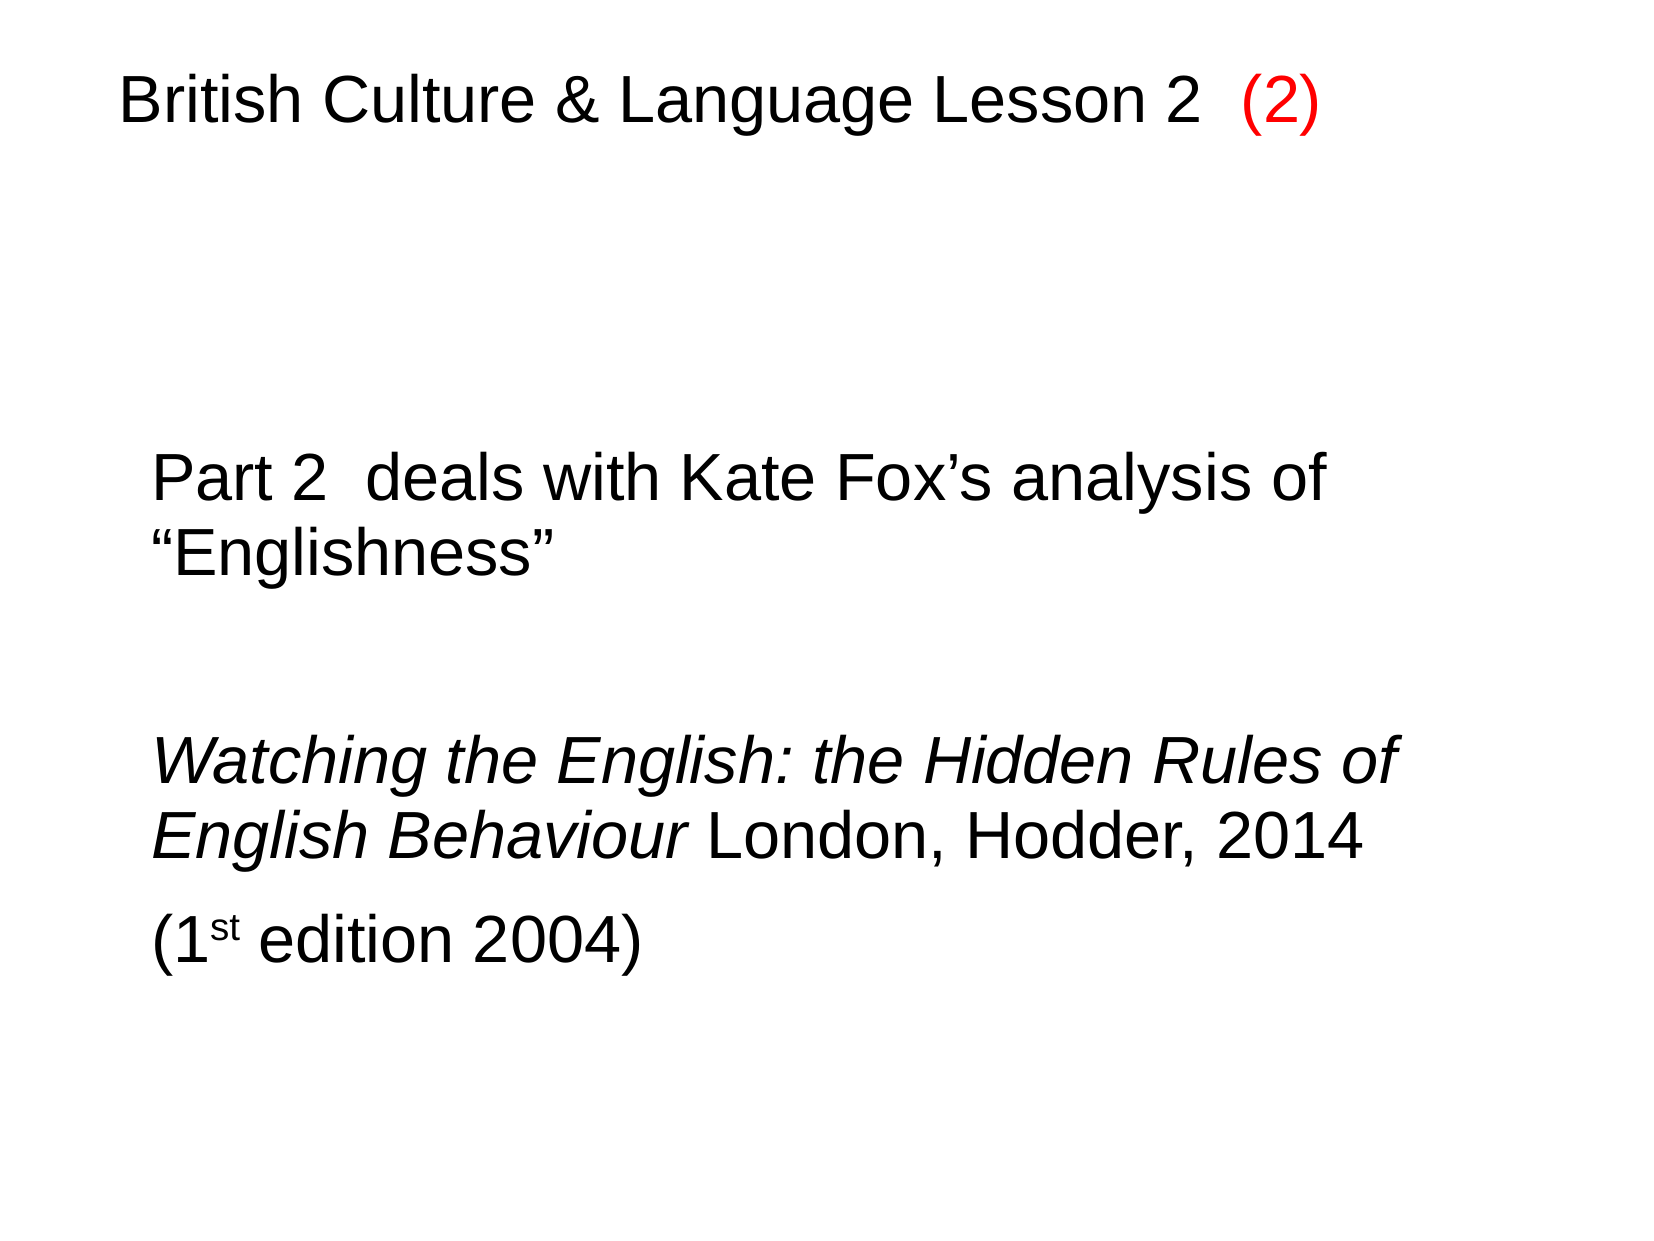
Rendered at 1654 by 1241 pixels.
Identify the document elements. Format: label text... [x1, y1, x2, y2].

title British Culture & Language Lesson 2 (2) [0, 49, 1465, 150]
list Part 2 deals with Kate Fox’s analysis of “Englishness” Watching the English: the Hidden Rules of English Behaviour London, Hodder, 2014 (1st edition 2004) [80, 231, 1569, 1162]
